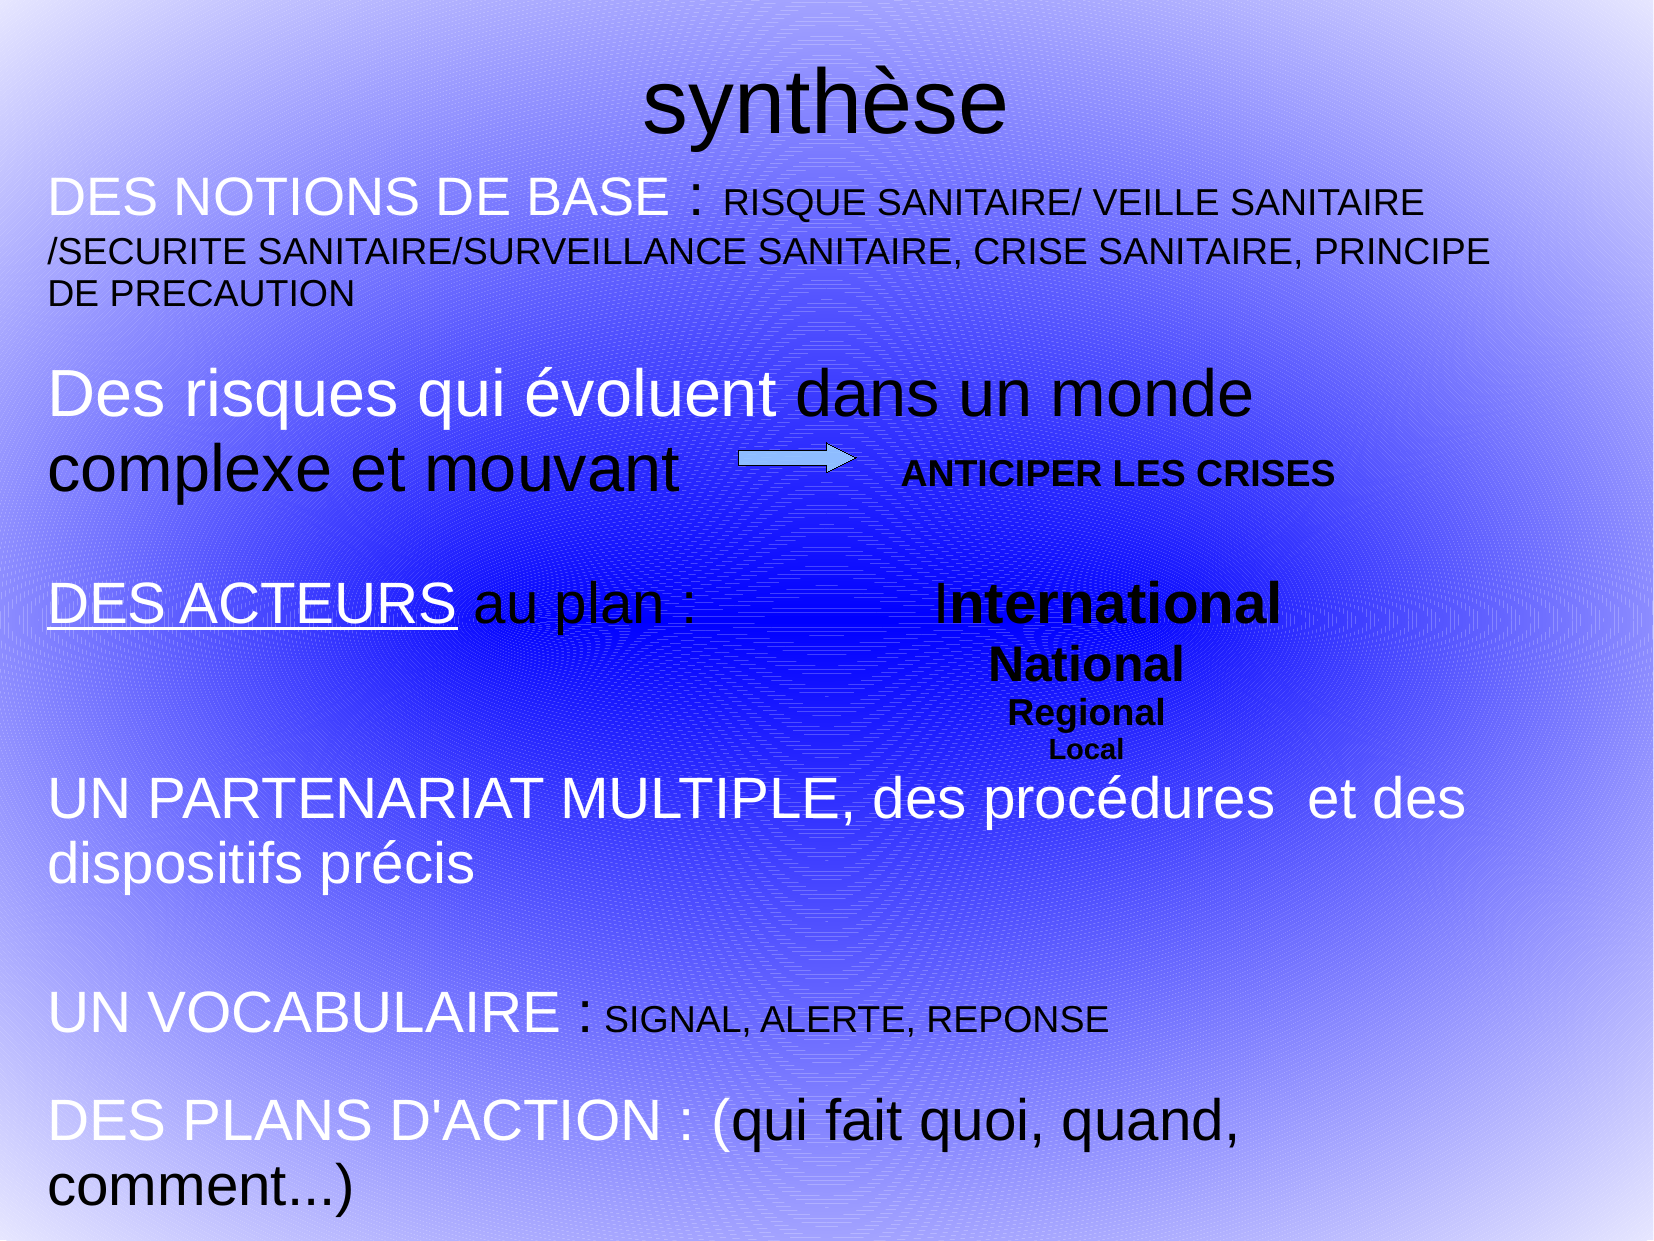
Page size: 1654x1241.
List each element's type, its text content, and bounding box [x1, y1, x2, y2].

text_box [738, 442, 857, 473]
subtitle DES NOTIONS DE BASE : RISQUE SANITAIRE/ VEILLE SANITAIRE /SECURITE SANITAIRE/SURVEILLANCE SANITAIRE, CRISE SANITAIRE, PRINCIPE DE PRECAUTION Des risques qui évoluent dans un monde complexe et mouvant DES ACTEURS au plan : International National Regional Local UN PARTENARIAT MULTIPLE, des procédures et des dispositifs précis UN VOCABULAIRE : SIGNAL, ALERTE, REPONSE DES PLANS D'ACTION : (qui fait quoi, quand, comment...) [47, 155, 1536, 1241]
title synthèse [82, 50, 1571, 154]
text_box ANTICIPER LES CRISES [885, 445, 1359, 502]
